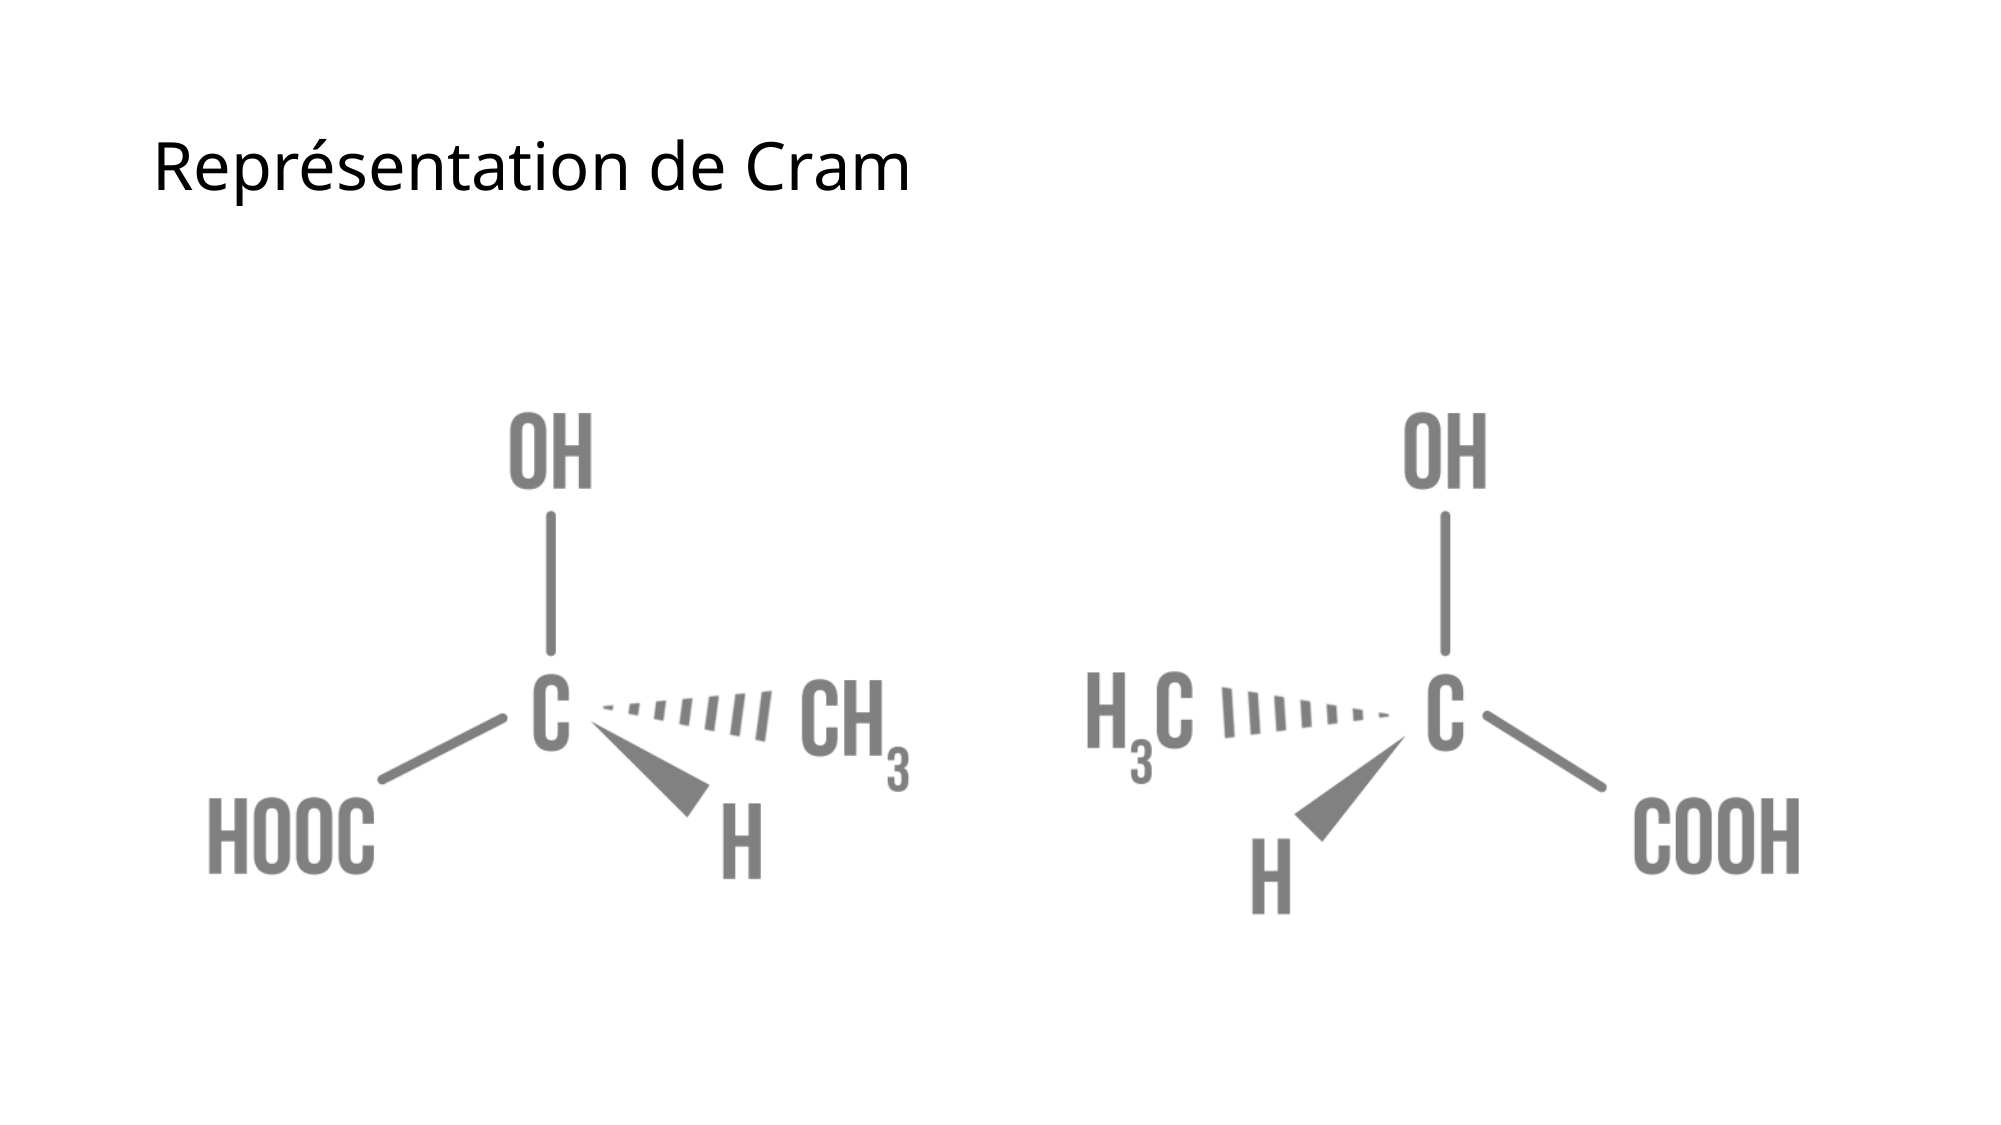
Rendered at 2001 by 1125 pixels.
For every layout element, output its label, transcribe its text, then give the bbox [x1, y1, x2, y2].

title Représentation de Cram [137, 59, 1863, 278]
picture [137, 358, 1863, 955]
